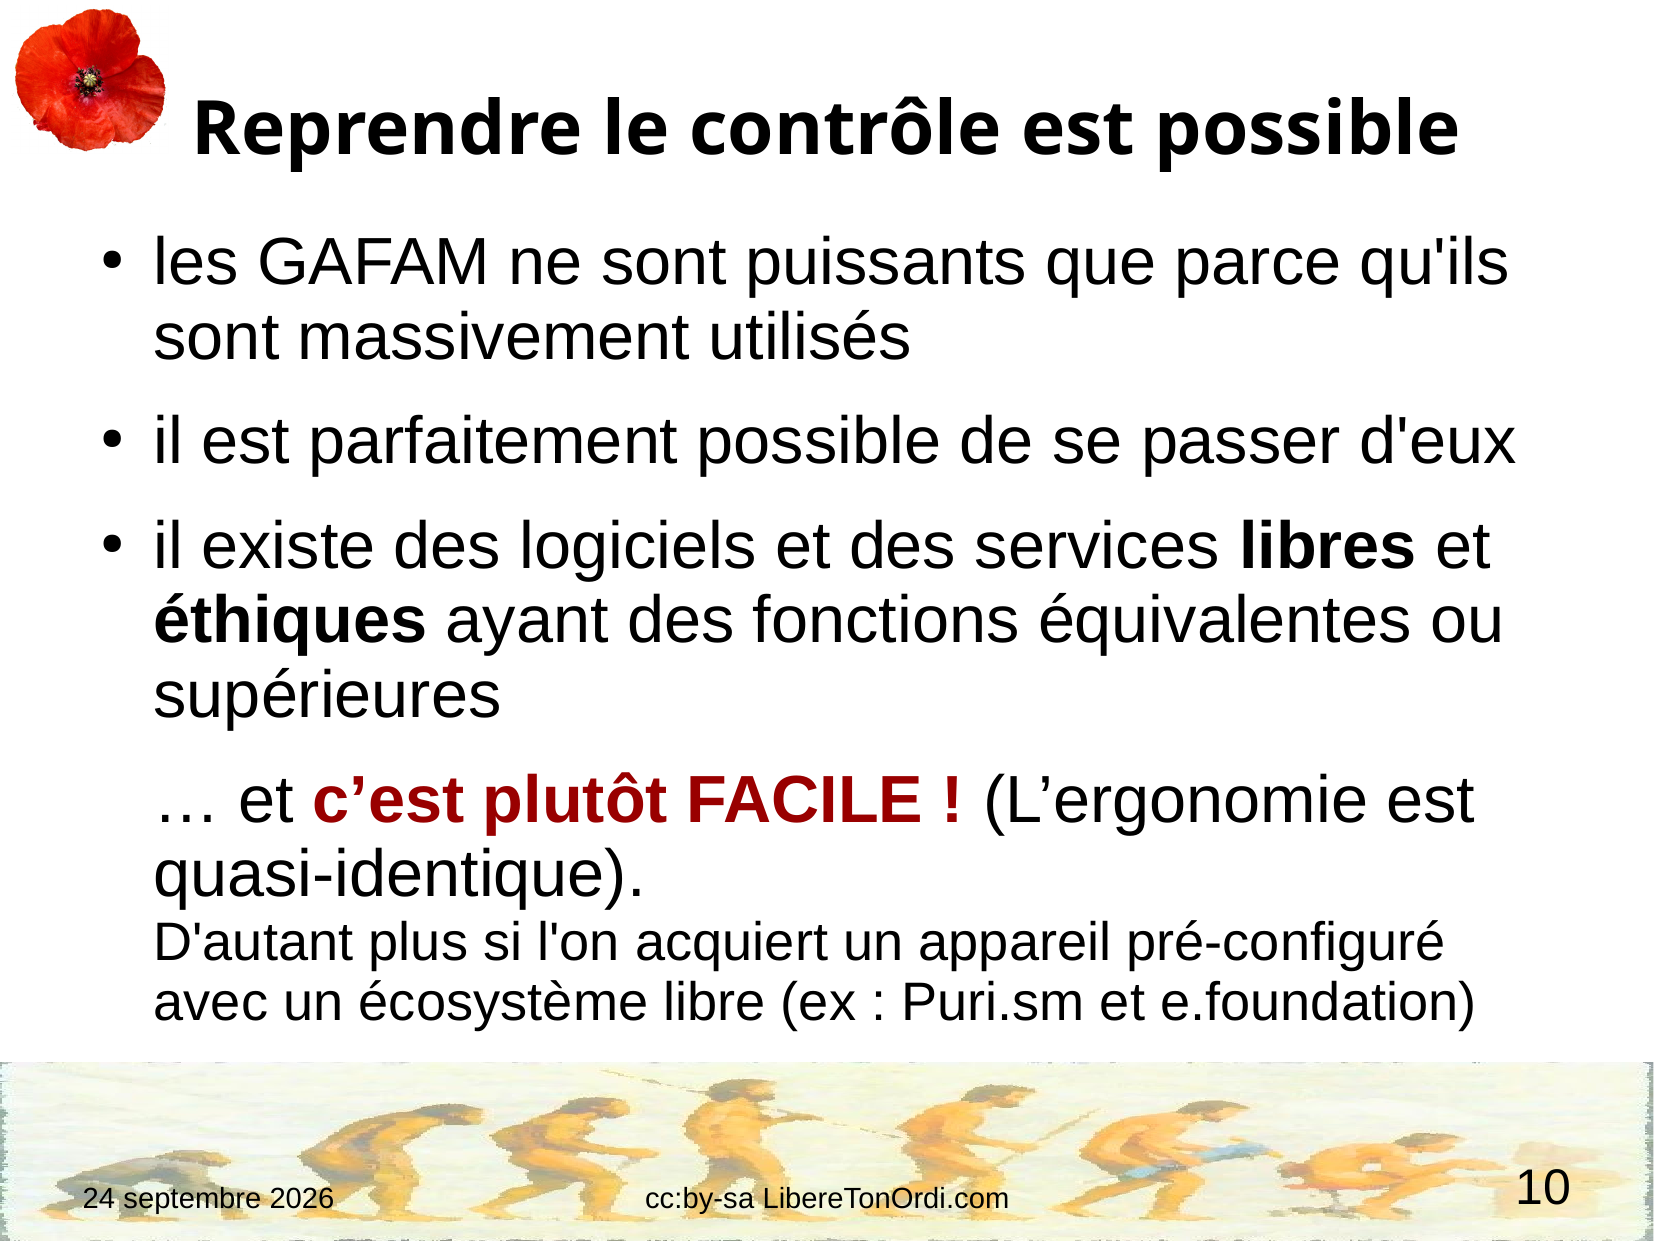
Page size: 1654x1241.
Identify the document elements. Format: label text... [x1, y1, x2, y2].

list les GAFAM ne sont puissants que parce qu'ils sont massivement utilisés il est parfaitement possible de se passer d'eux il existe des logiciels et des services libres et éthiques ayant des fonctions équivalentes ou supérieures … et c’est plutôt FACILE ! (L’ergonomie est quasi-identique). D'autant plus si l'on acquiert un appareil pré-configuré avec un écosystème libre (ex : Puri.sm et e.foundation) [82, 224, 1571, 1063]
picture [11, 5, 169, 154]
picture [0, 1062, 1654, 1241]
title Reprendre le contrôle est possible [82, 49, 1571, 201]
